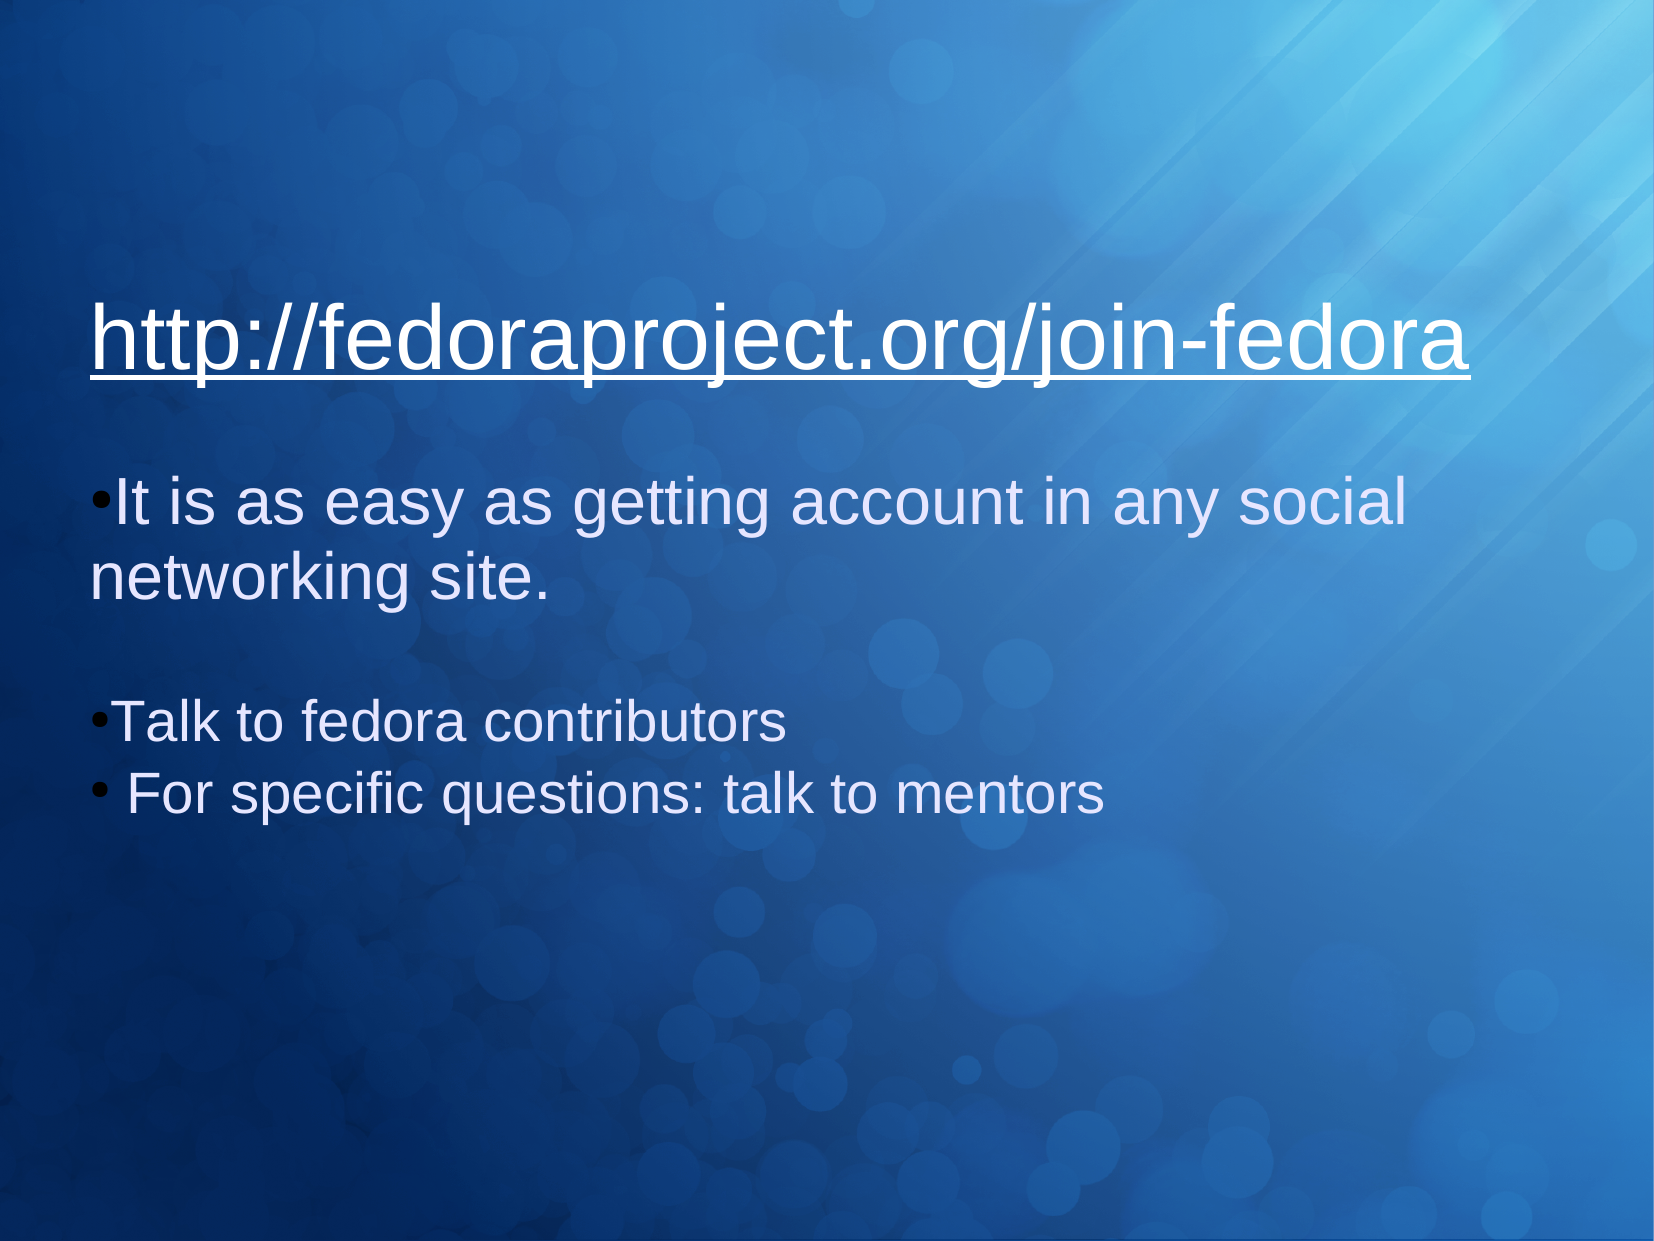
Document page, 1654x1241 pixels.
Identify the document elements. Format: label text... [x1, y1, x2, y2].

text_box http://fedoraproject.org/join-fedora It is as easy as getting account in any social networking site. Talk to fedora contributors For specific questions: talk to mentors [89, 100, 1578, 1015]
picture [0, 0, 1654, 1241]
